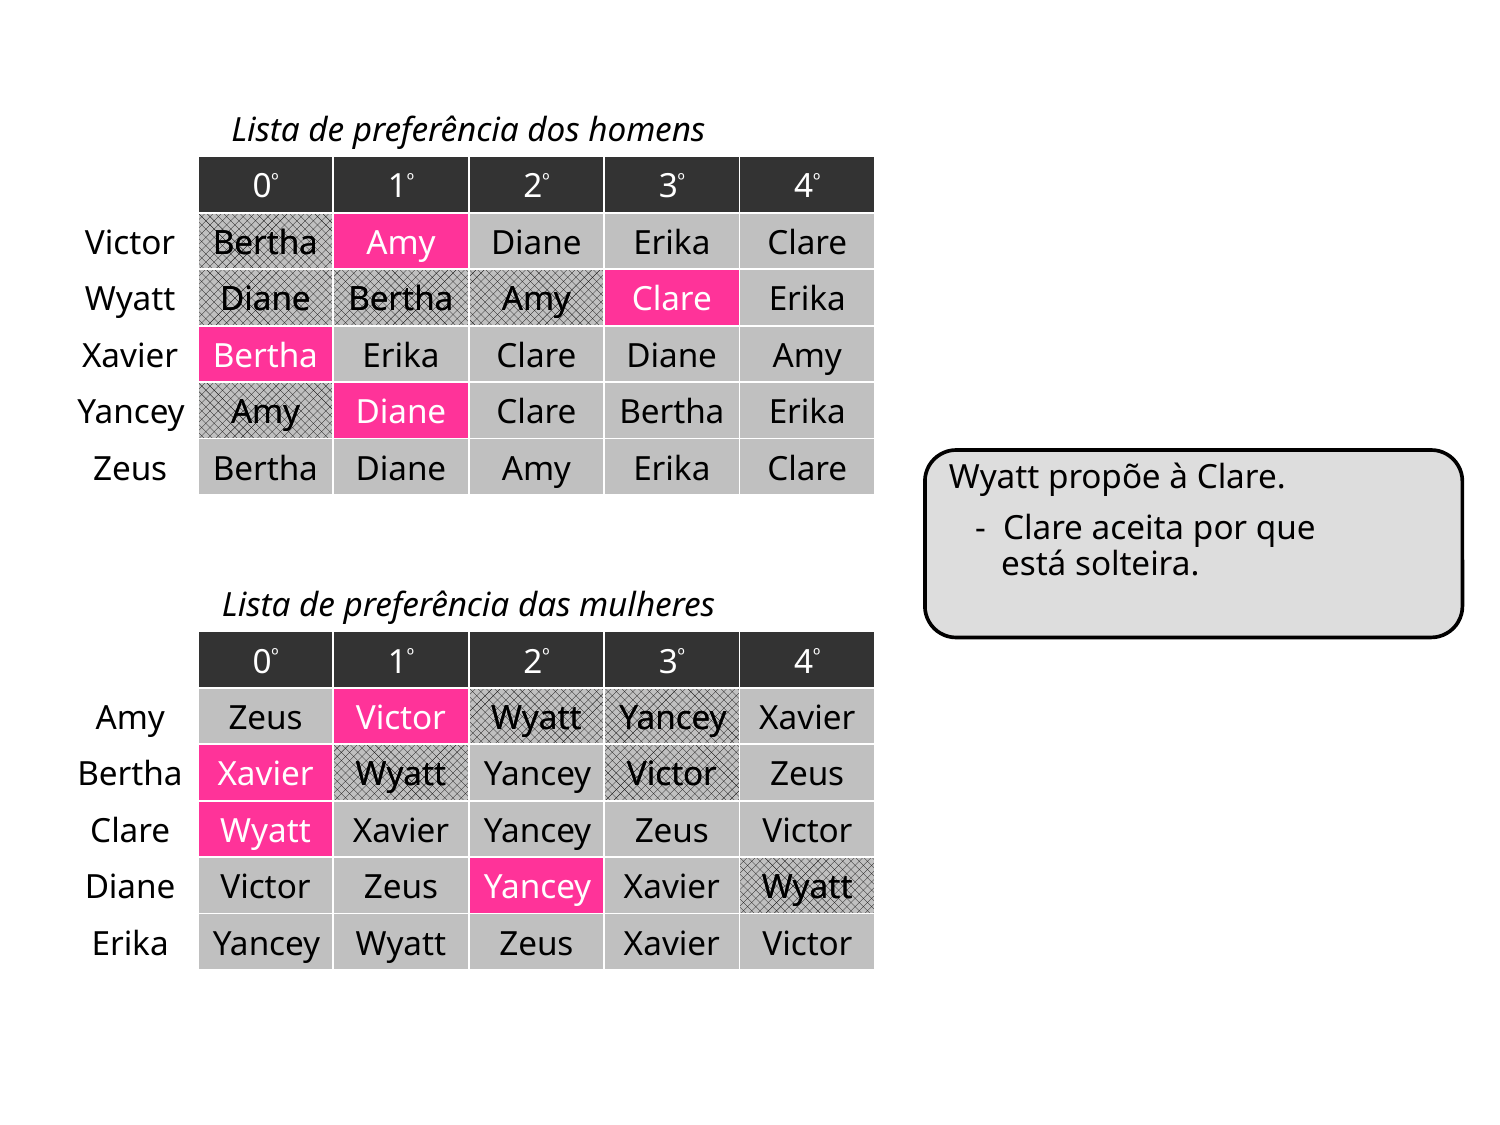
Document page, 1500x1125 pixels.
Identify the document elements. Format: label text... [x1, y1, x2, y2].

text_box Bertha [197, 326, 334, 382]
text_box Wyatt [739, 857, 875, 914]
text_box Amy [197, 382, 334, 439]
text_box Yancey [468, 857, 605, 914]
text_box Wyatt [333, 744, 469, 801]
text_box Amy [334, 212, 469, 269]
text_box Amy [468, 269, 605, 326]
text_box Clare [605, 269, 740, 326]
text_box Wyatt propõe à Clare. - Clare aceita por que está solteira. [924, 450, 1463, 638]
text_box Bertha [333, 269, 468, 326]
text_box Diane [197, 269, 333, 326]
text_box Xavier [197, 744, 333, 800]
text_box Bertha [197, 212, 334, 269]
text_box Wyatt [197, 800, 334, 858]
text_box Wyatt [468, 687, 605, 745]
text_box Diane [334, 382, 469, 439]
text_box Yancey [605, 687, 740, 745]
text_box Victor [333, 687, 468, 744]
text_box Victor [604, 745, 740, 801]
